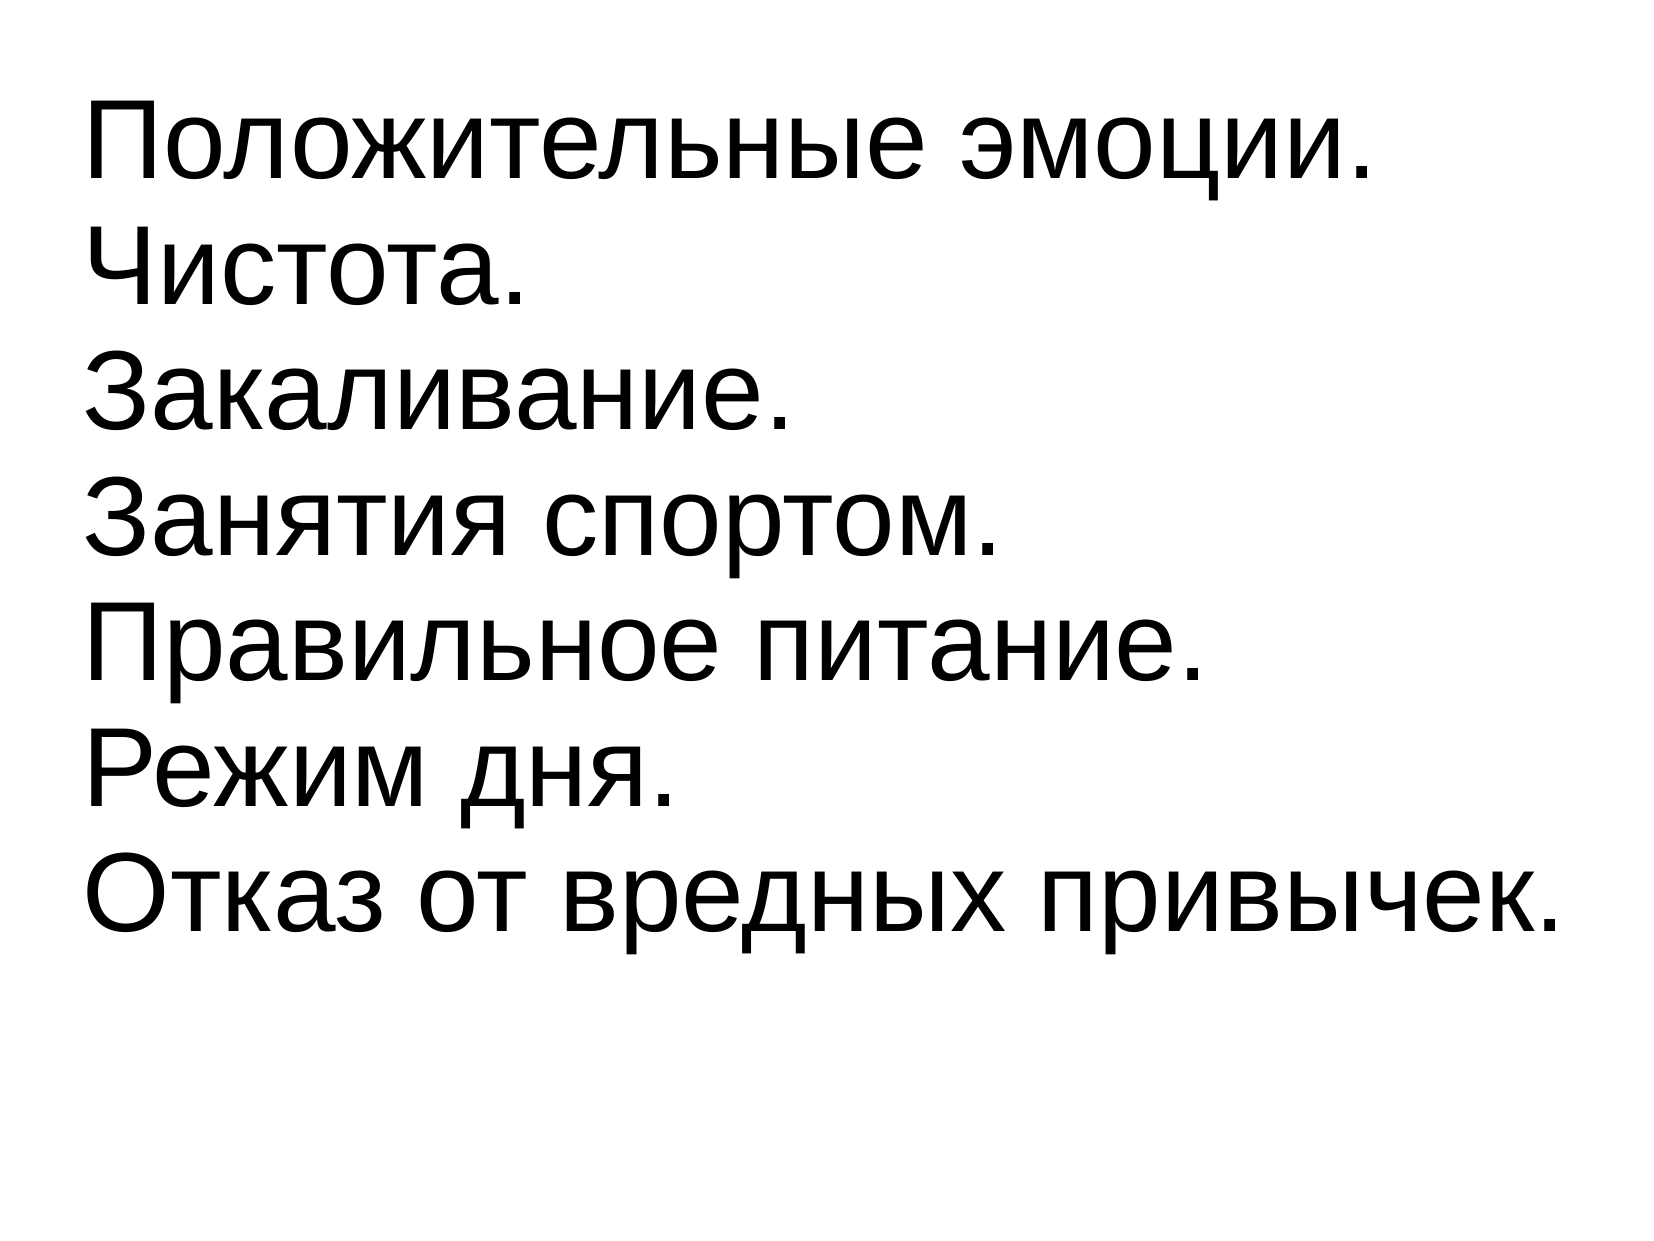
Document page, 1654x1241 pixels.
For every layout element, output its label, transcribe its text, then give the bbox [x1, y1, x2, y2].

subtitle Положительные эмоции. Чистота. Закаливание. Занятия спортом. Правильное питание. Режим дня. Отказ от вредных привычек. [82, 49, 1571, 1109]
